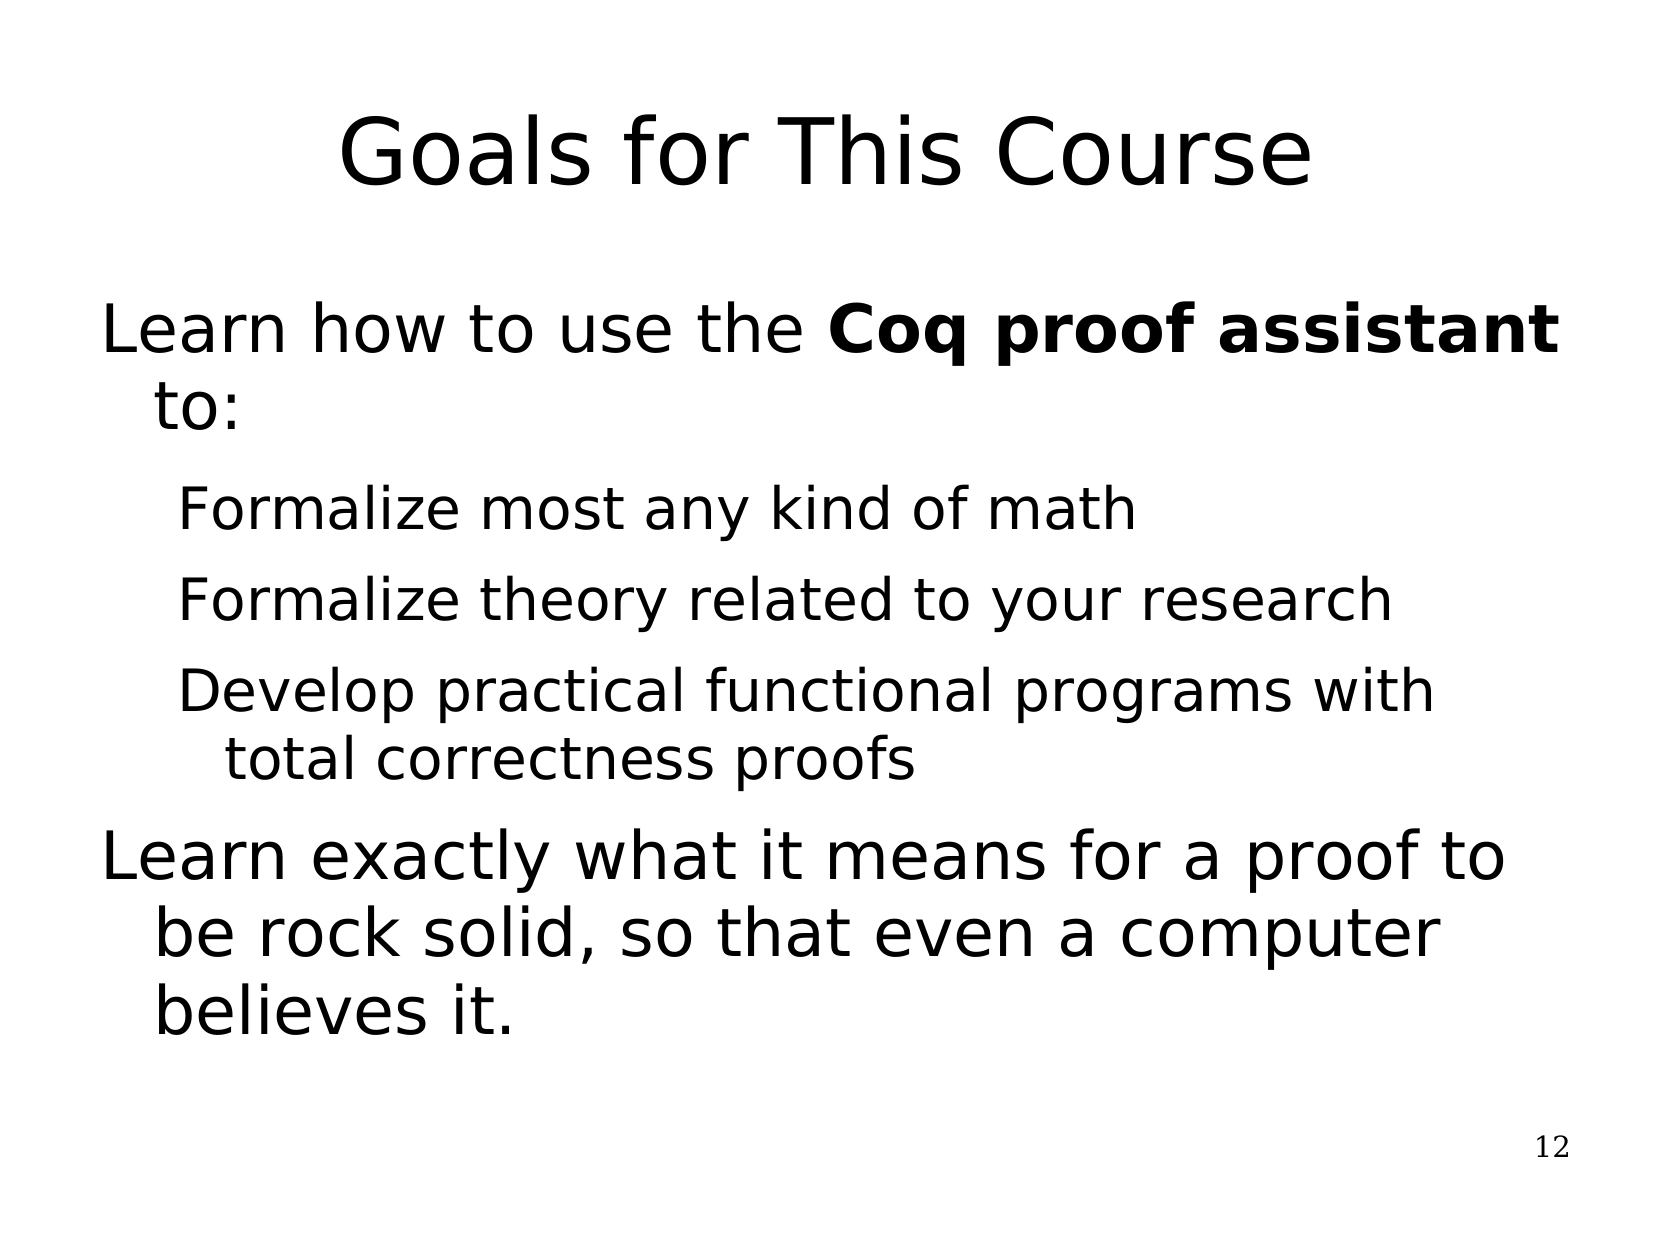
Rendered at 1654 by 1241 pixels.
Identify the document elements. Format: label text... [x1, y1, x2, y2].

title Goals for This Course [82, 49, 1571, 257]
list Learn how to use the Coq proof assistant to: Formalize most any kind of math Formalize theory related to your research Develop practical functional programs with total correctness proofs Learn exactly what it means for a proof to be rock solid, so that even a computer believes it. [82, 290, 1571, 1109]
